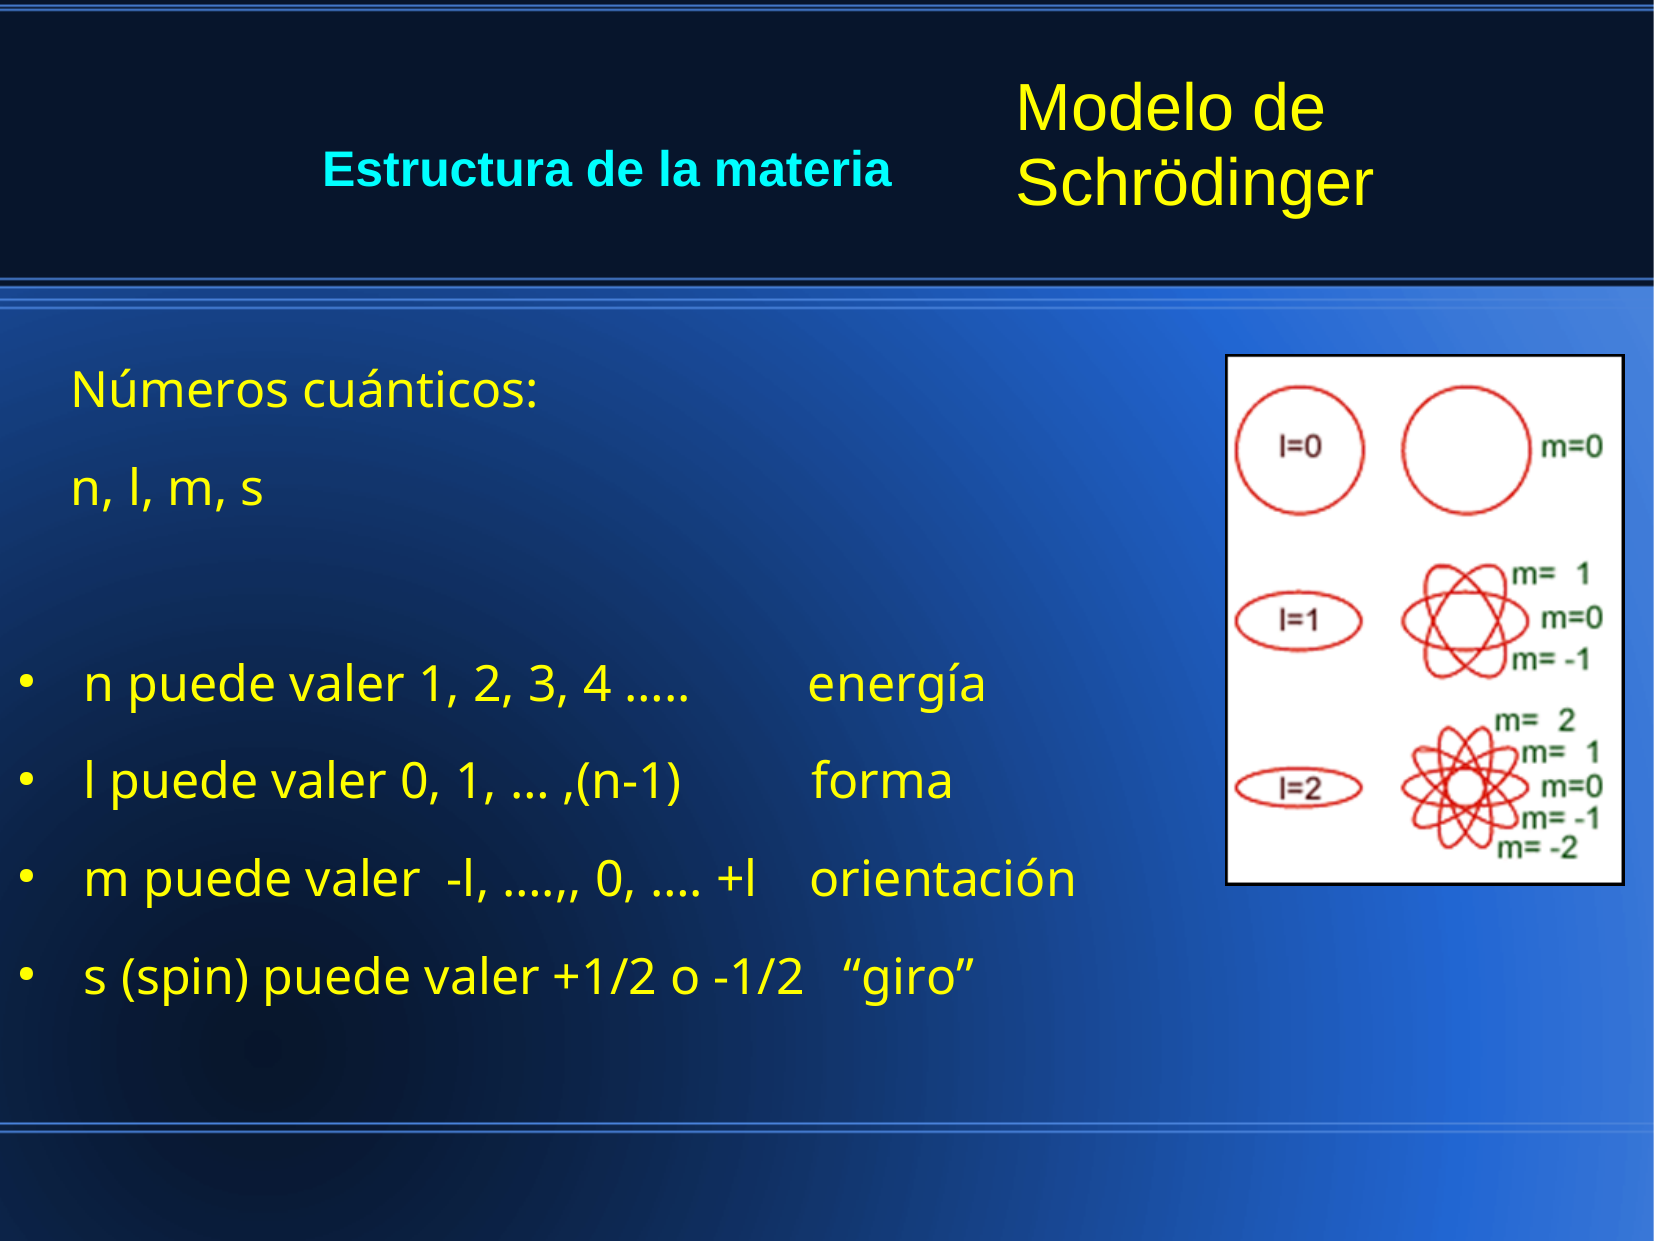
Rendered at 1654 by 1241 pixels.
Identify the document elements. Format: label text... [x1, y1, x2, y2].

list Modelo de Schrödinger [944, 70, 1565, 237]
picture [0, 0, 1654, 1241]
list Números cuánticos: n, l, m, s n puede valer 1, 2, 3, 4 ….. energía l puede valer 0, 1, … ,(n-1) forma m puede valer -l, ….,, 0, …. +l orientación s (spin) puede valer +1/2 o -1/2 “giro” [0, 354, 1359, 1056]
title Estructura de la materia [32, 118, 1182, 220]
